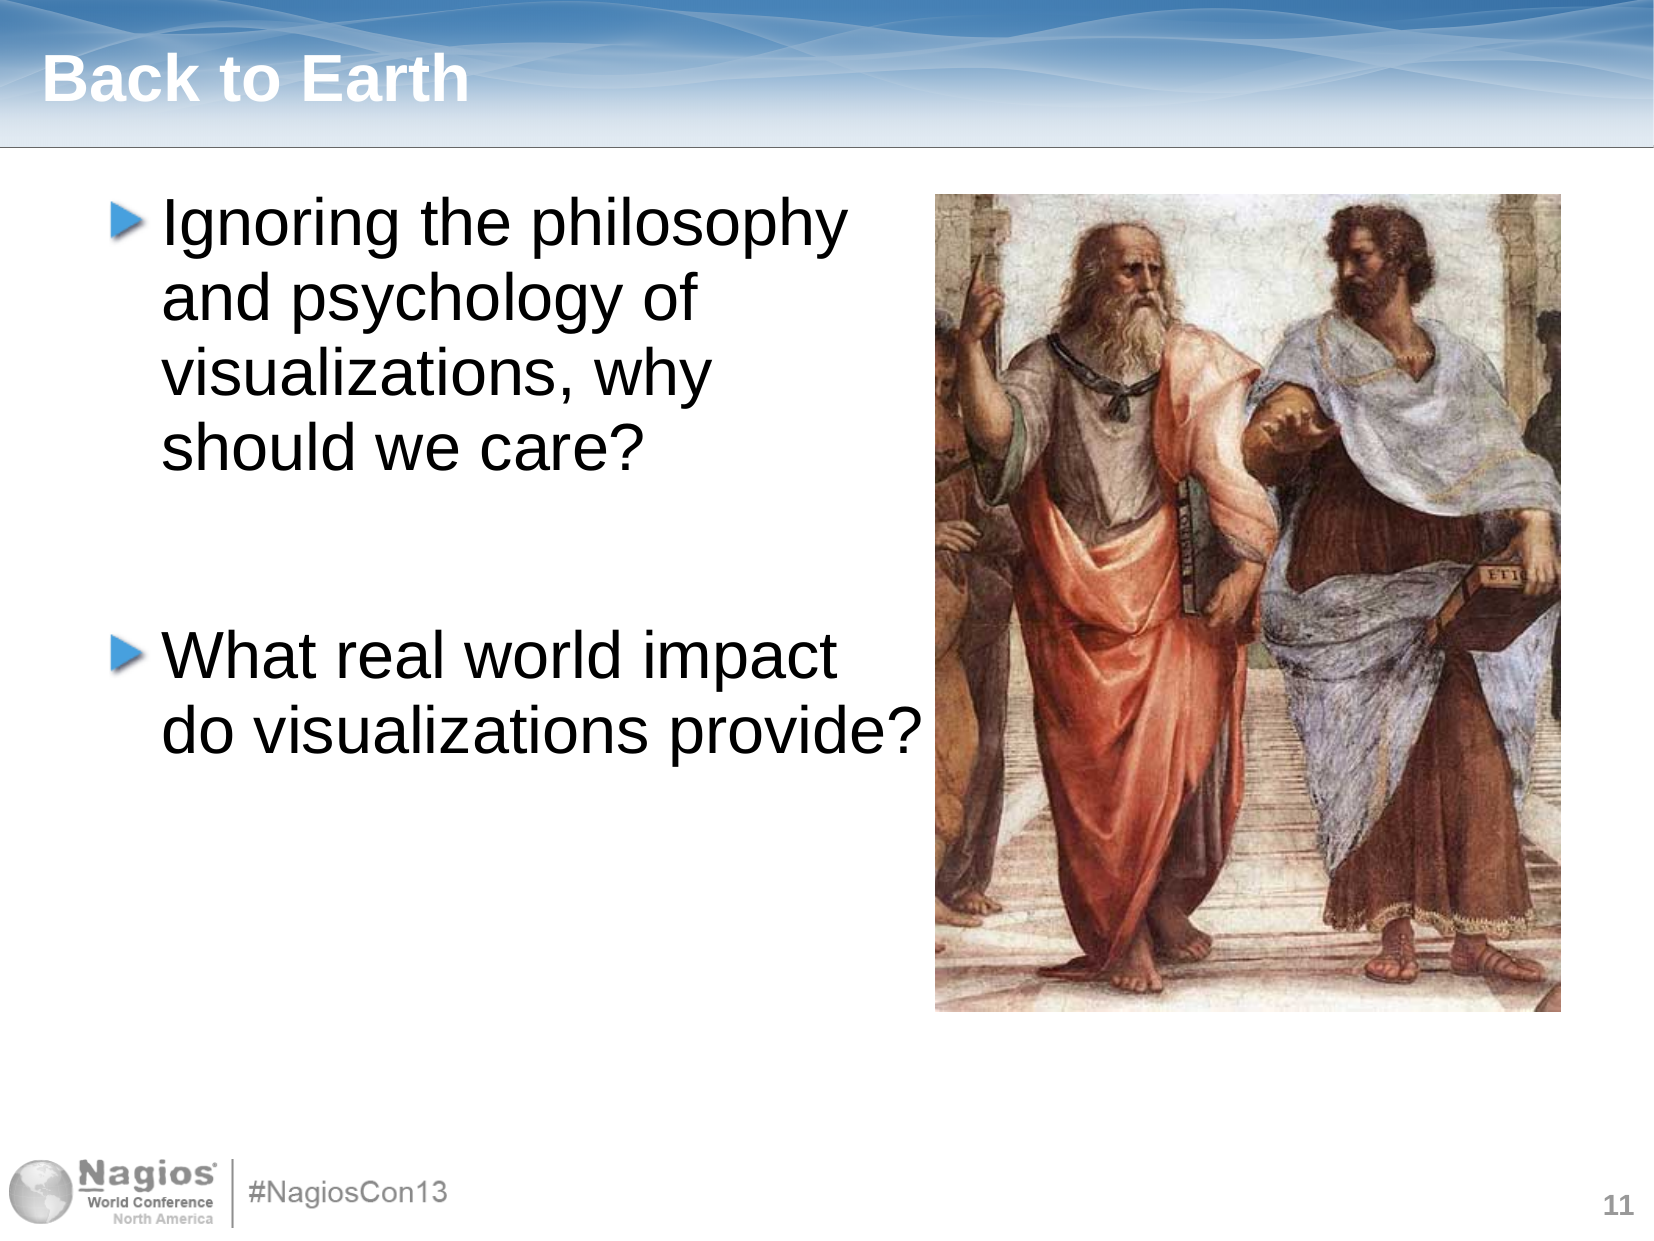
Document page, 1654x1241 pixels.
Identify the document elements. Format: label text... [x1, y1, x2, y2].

picture [9, 1159, 453, 1228]
picture [0, 0, 1654, 147]
list Ignoring the philosophy and psychology of visualizations, why should we care? What real world impact do visualizations provide? [90, 185, 926, 1004]
title Back to Earth [41, 29, 1248, 127]
picture [935, 194, 1561, 1013]
